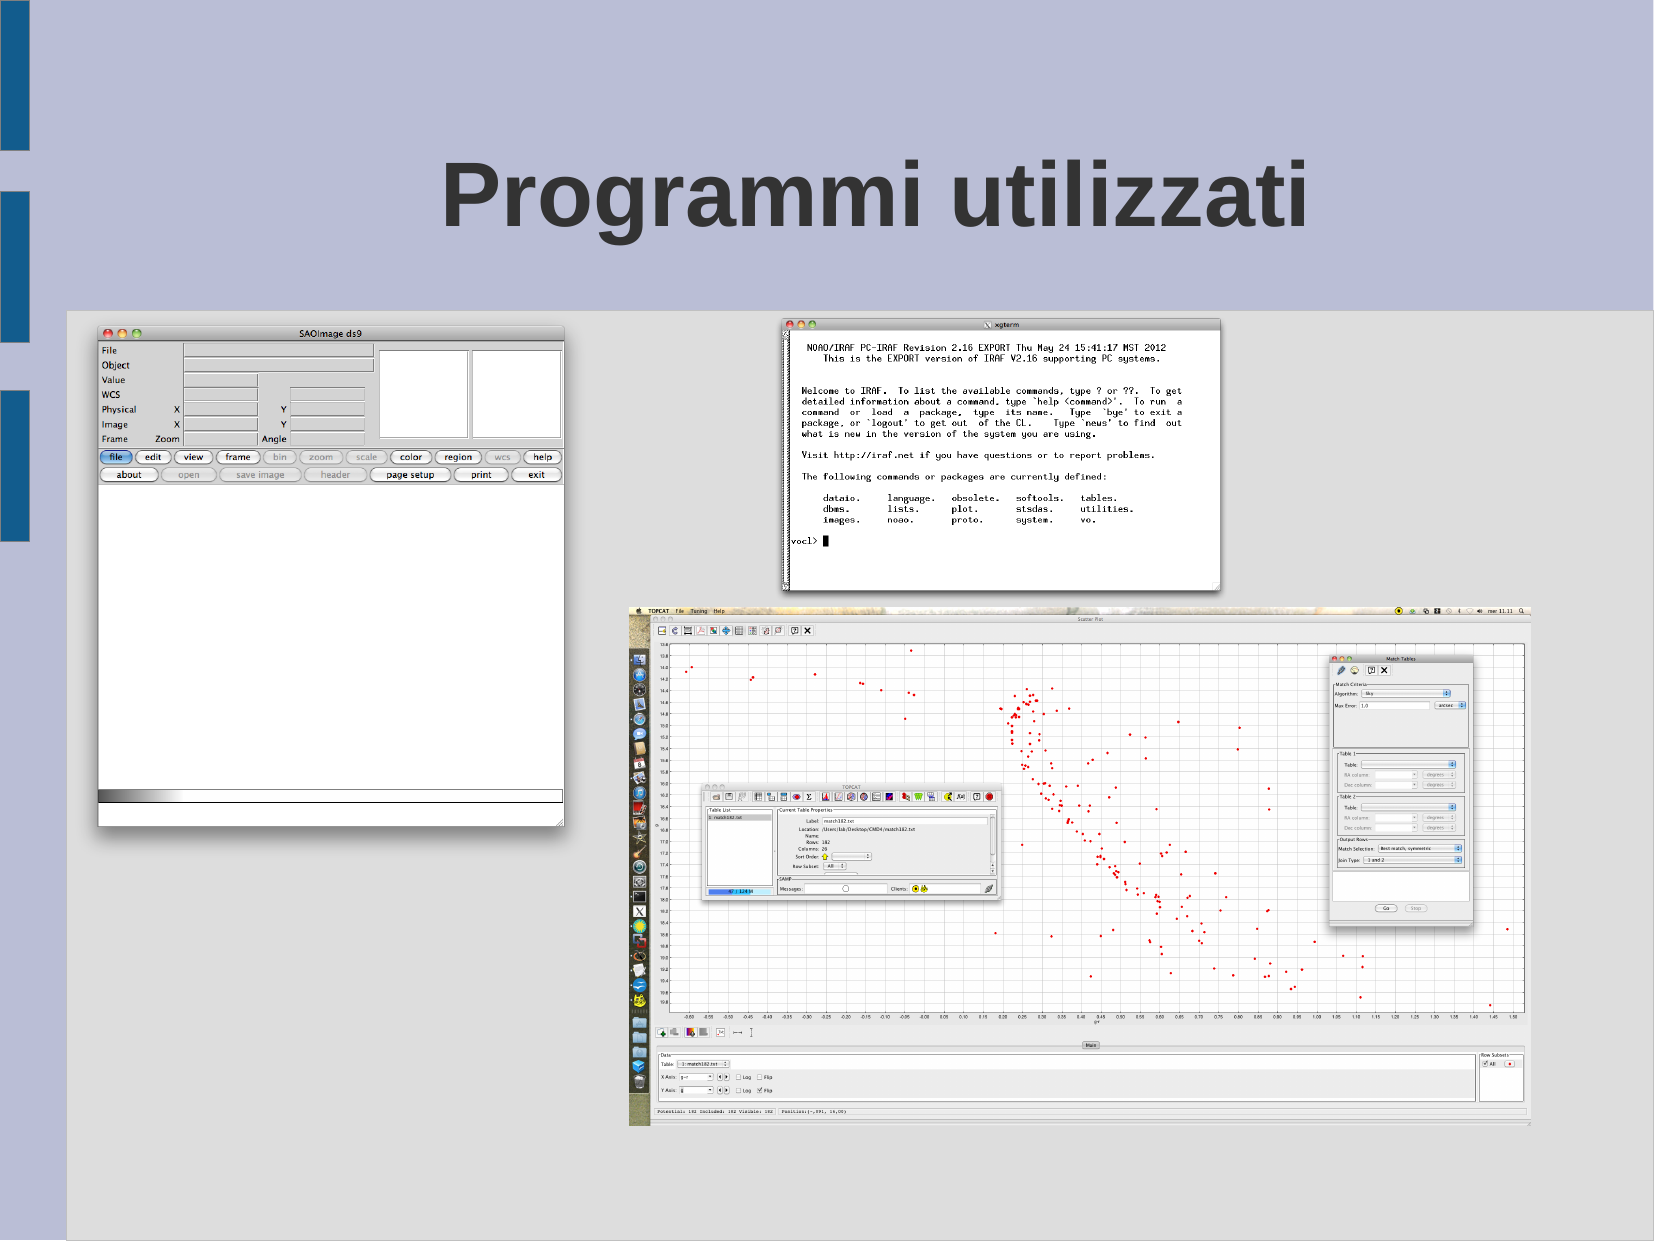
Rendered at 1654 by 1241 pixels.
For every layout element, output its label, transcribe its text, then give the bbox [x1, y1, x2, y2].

picture [773, 314, 1229, 603]
title Programmi utilizzati [170, 91, 1583, 299]
picture [629, 607, 1531, 1126]
picture [70, 309, 591, 863]
